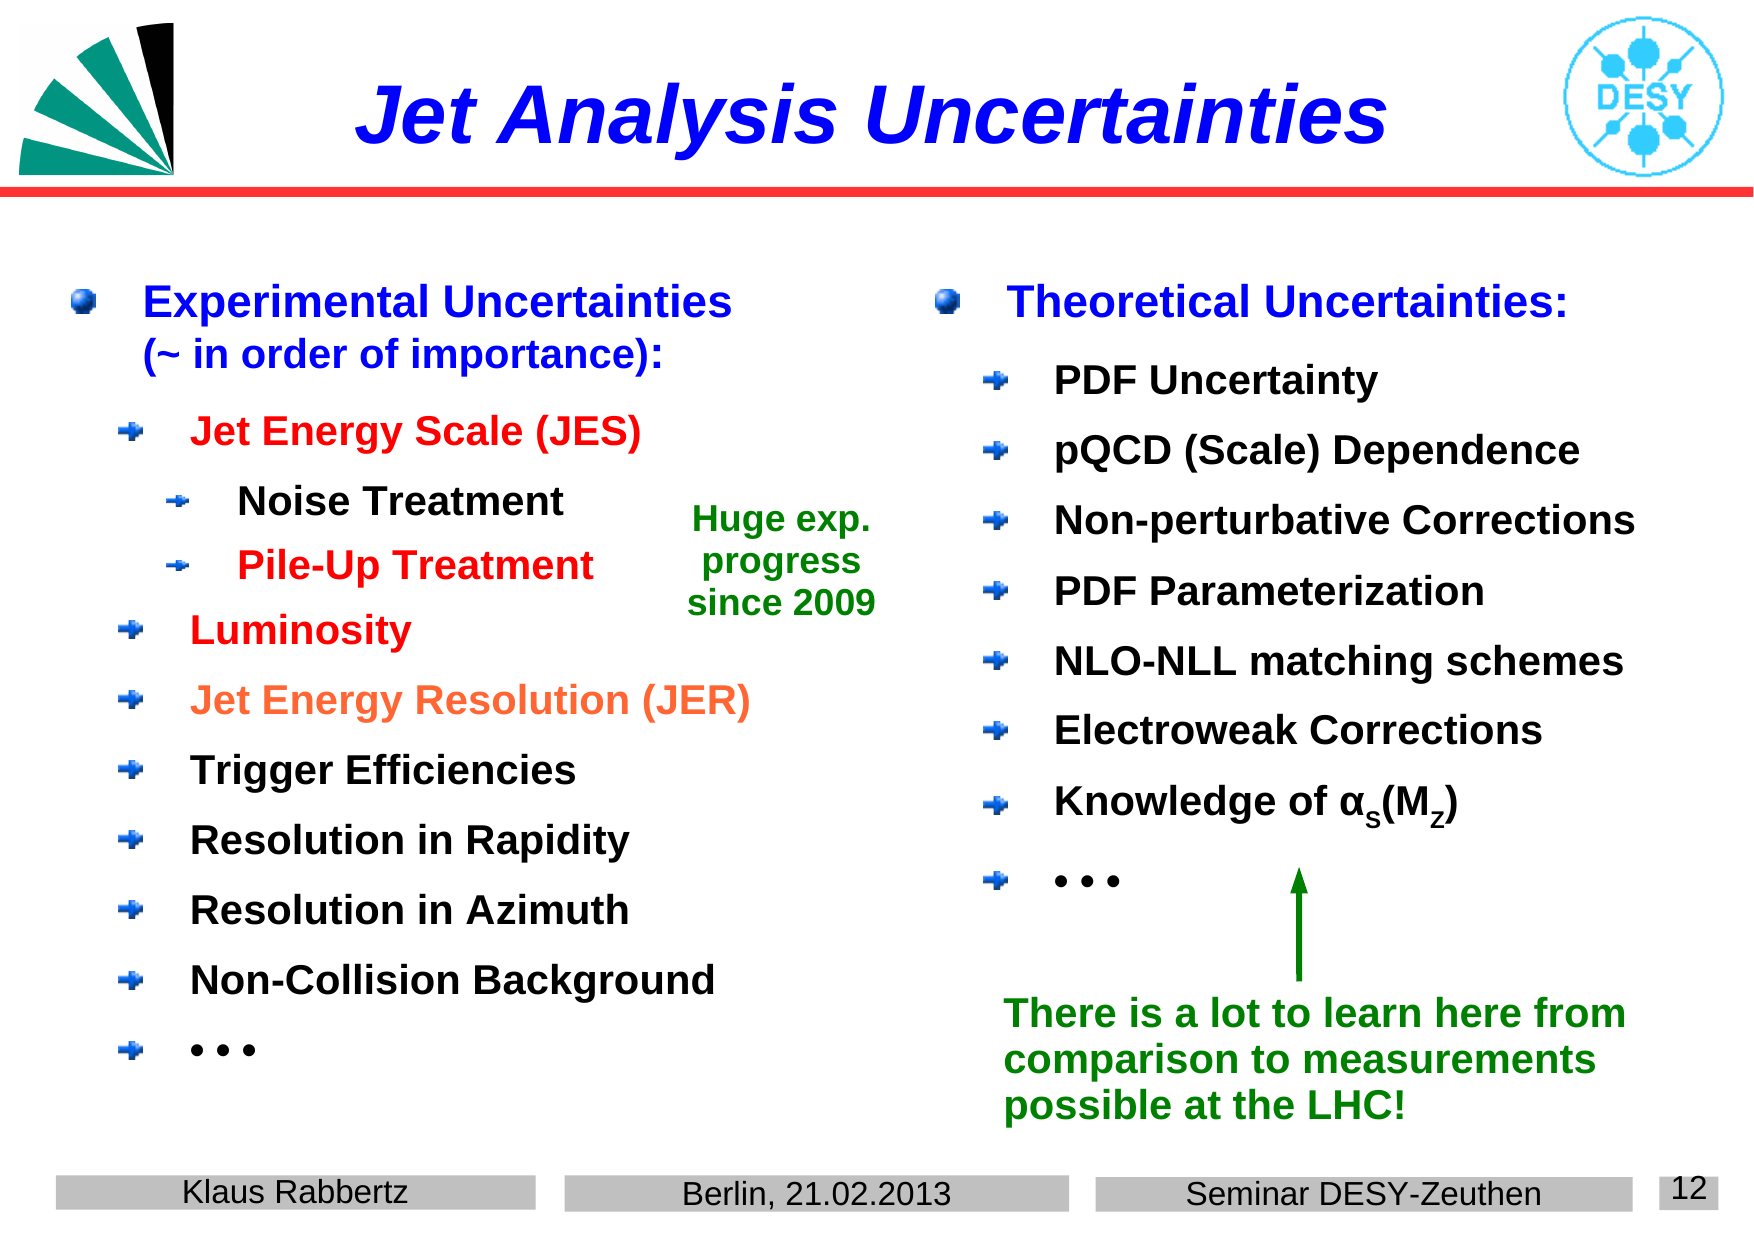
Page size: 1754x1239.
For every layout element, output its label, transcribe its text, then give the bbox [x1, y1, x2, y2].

text_box There is a lot to learn here from comparison to measurements possible at the LHC! [991, 983, 1639, 1135]
list Experimental Uncertainties (~ in order of importance): Jet Energy Scale (JES) Noise Treatment Pile-Up Treatment Luminosity Jet Energy Resolution (JER) Trigger Efficiencies Resolution in Rapidity Resolution in Azimuth Non-Collision Background • • • [59, 275, 781, 1074]
picture [19, 23, 174, 177]
list Theoretical Uncertainties: PDF Uncertainty pQCD (Scale) Dependence Non-perturbative Corrections PDF Parameterization NLO-NLL matching schemes Electroweak Corrections Knowledge of αS(MZ) • • • [924, 276, 1645, 905]
title Jet Analysis Uncertainties [220, 16, 1525, 213]
text_box Huge exp. progress since 2009 [675, 491, 889, 630]
picture [1559, 12, 1729, 182]
